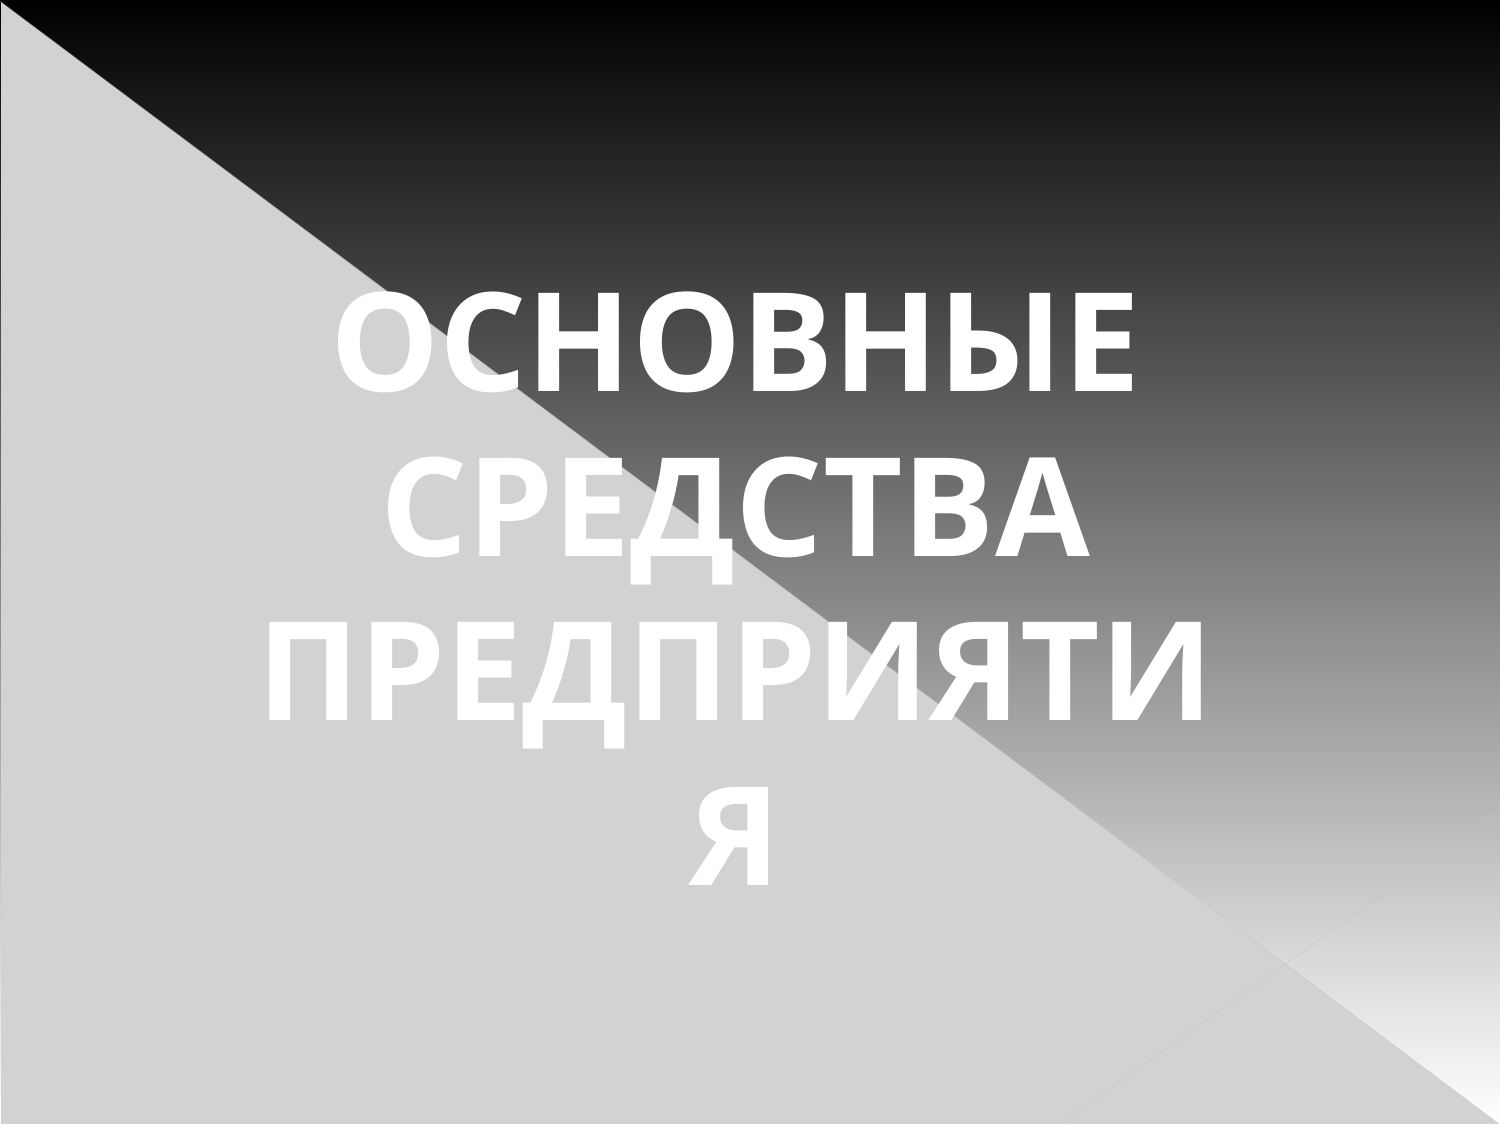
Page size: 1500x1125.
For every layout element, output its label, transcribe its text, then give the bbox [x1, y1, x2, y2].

text_box ОСНОВНЫЕ СРЕДСТВА ПРЕДПРИЯТИЯ [210, 246, 1261, 921]
